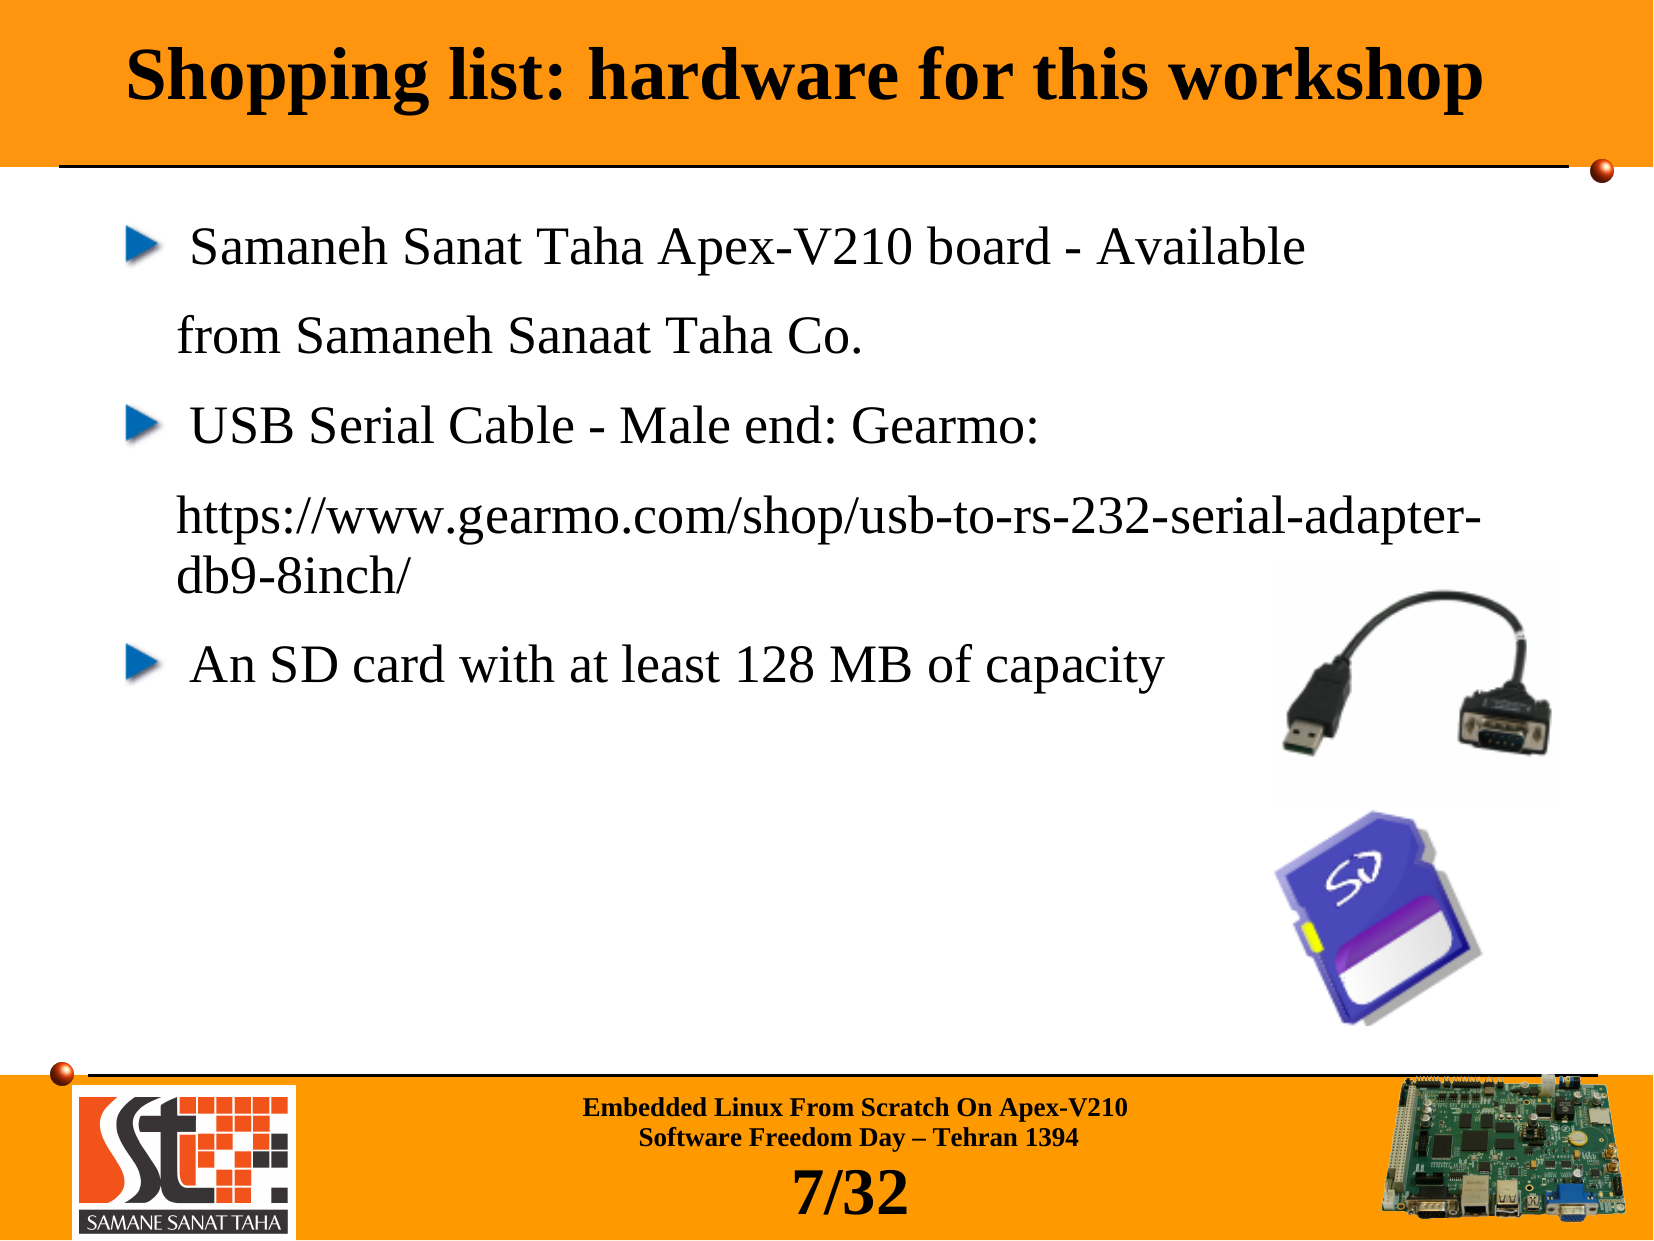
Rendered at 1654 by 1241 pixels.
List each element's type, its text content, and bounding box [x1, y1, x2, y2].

title Shopping list: hardware for this workshop [60, 25, 1551, 124]
picture [1371, 1074, 1626, 1236]
list Samaneh Sanat Taha Apex-V210 board - Available from Samaneh Sanaat Taha Co. USB Serial Cable - Male end: Gearmo: https://www.gearmo.com/shop/usb-to-rs-232-serial-adapter-db9-8inch/ An SD card with at least 128 MB of capacity [105, 216, 1518, 1066]
picture [72, 1085, 296, 1241]
picture [1267, 566, 1561, 1026]
